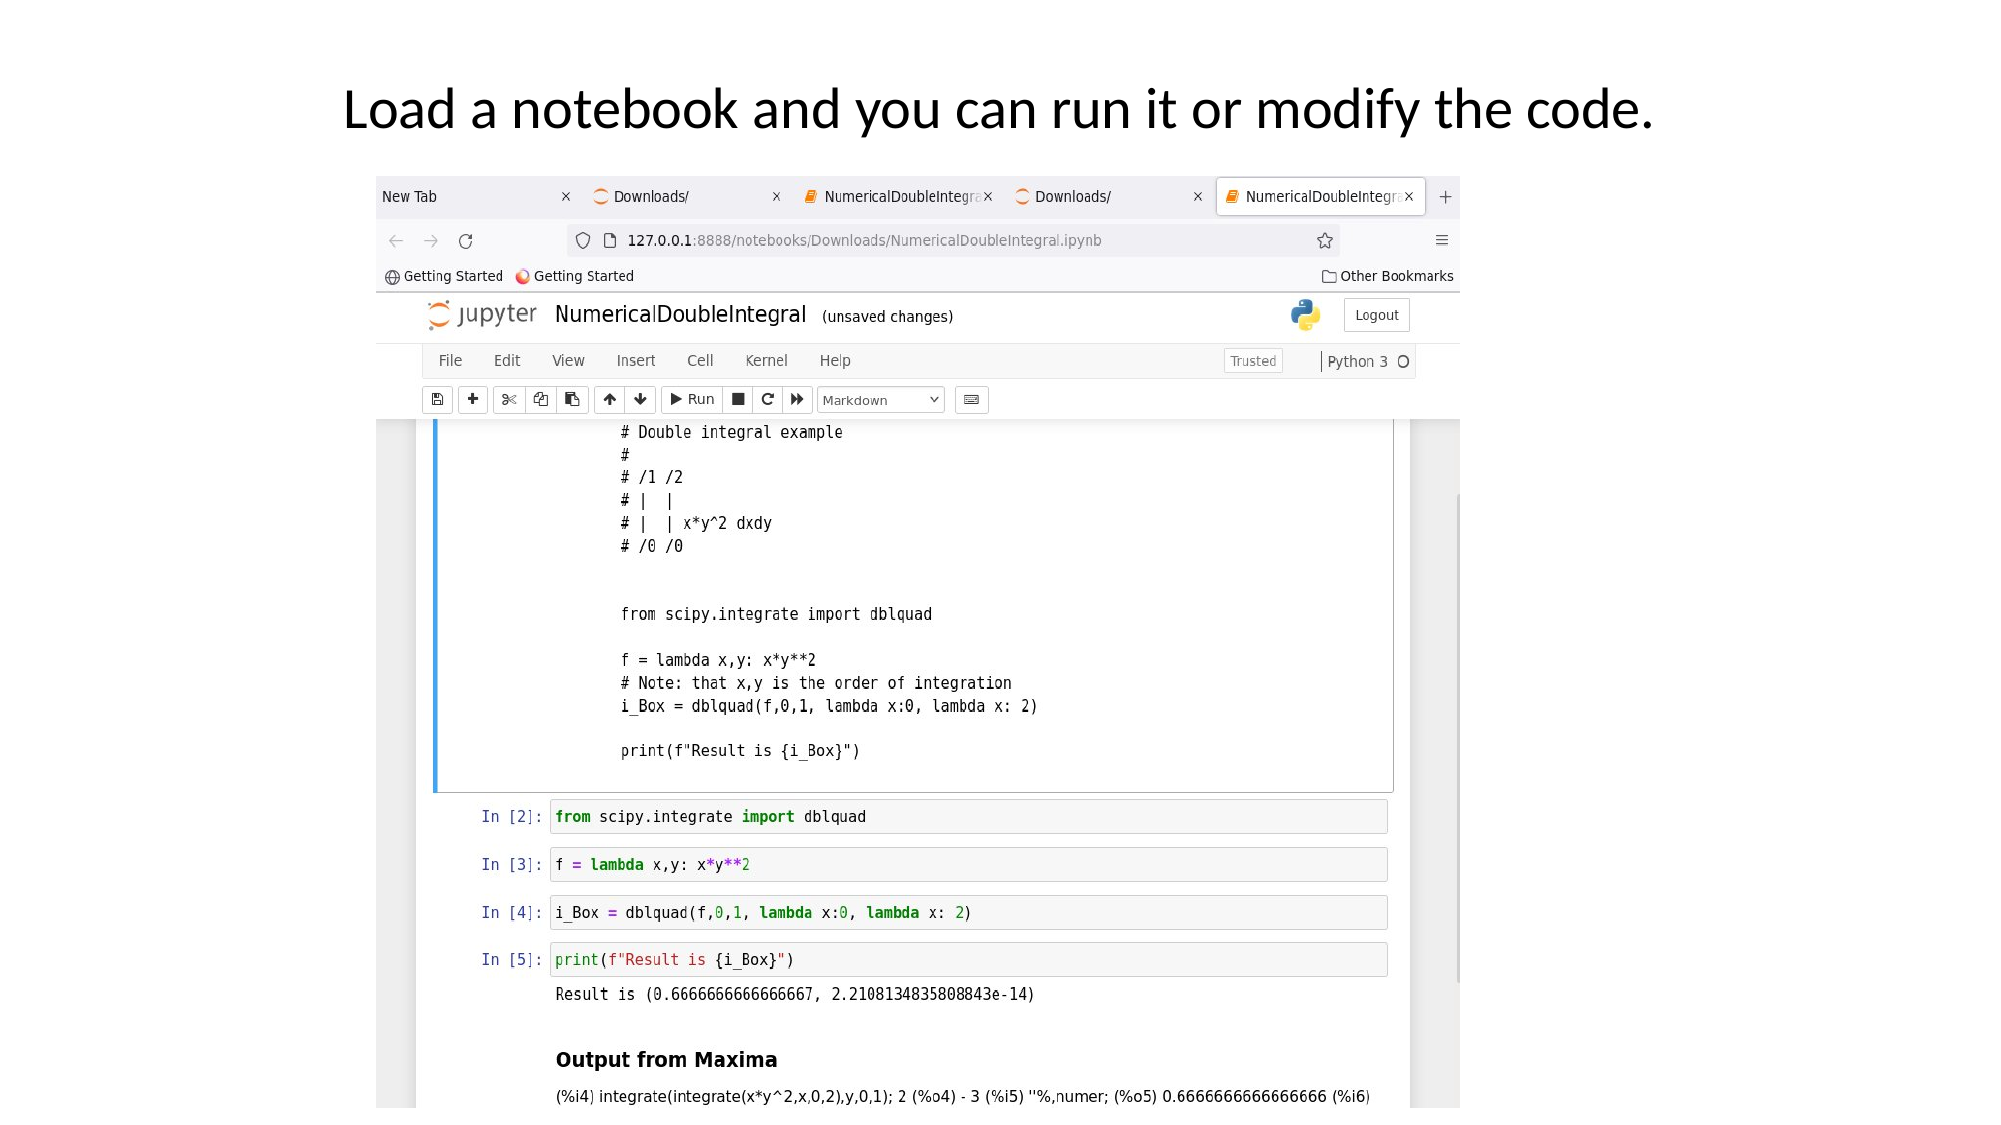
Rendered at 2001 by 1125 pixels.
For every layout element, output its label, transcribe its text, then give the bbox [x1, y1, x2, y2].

picture [376, 176, 1460, 1109]
title Load a notebook and you can run it or modify the code. [99, 45, 1900, 165]
